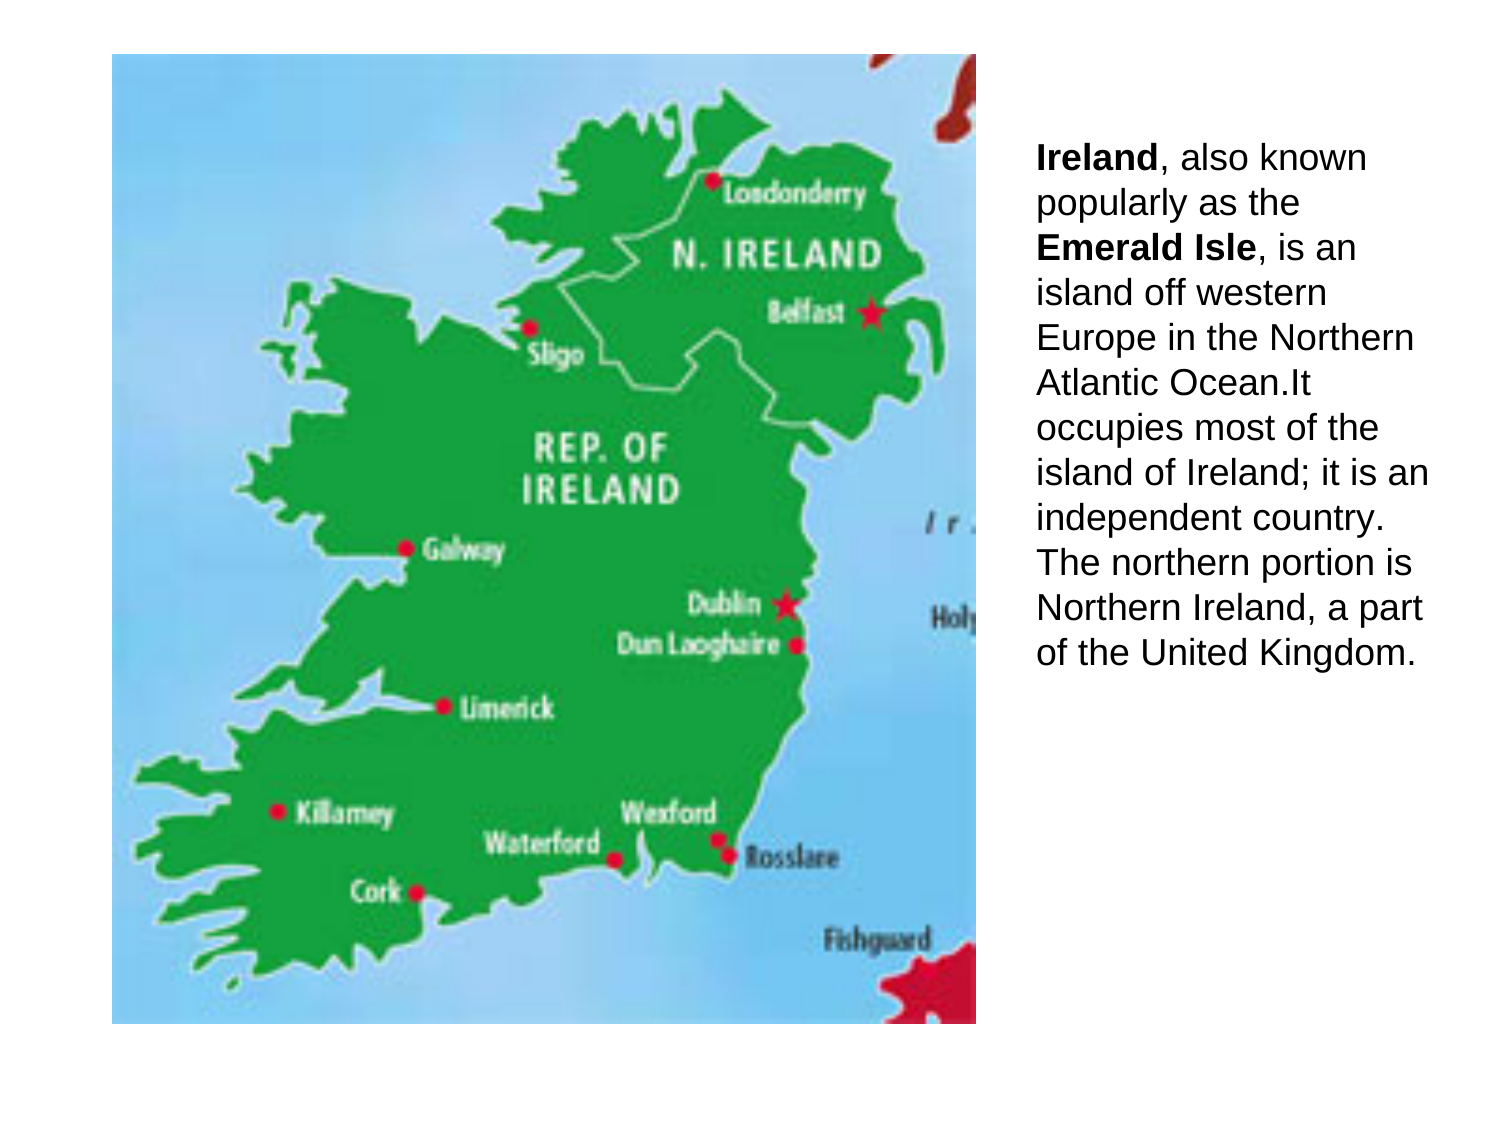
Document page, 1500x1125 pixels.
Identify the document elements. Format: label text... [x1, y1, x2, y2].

text_box Ireland, also known popularly as the Emerald Isle, is an island off western Europe in the Northern Atlantic Ocean.It occupies most of the island of Ireland; it is an independent country. The northern portion is Northern Ireland, a part of the United Kingdom. [1021, 125, 1447, 681]
picture [112, 54, 976, 1024]
